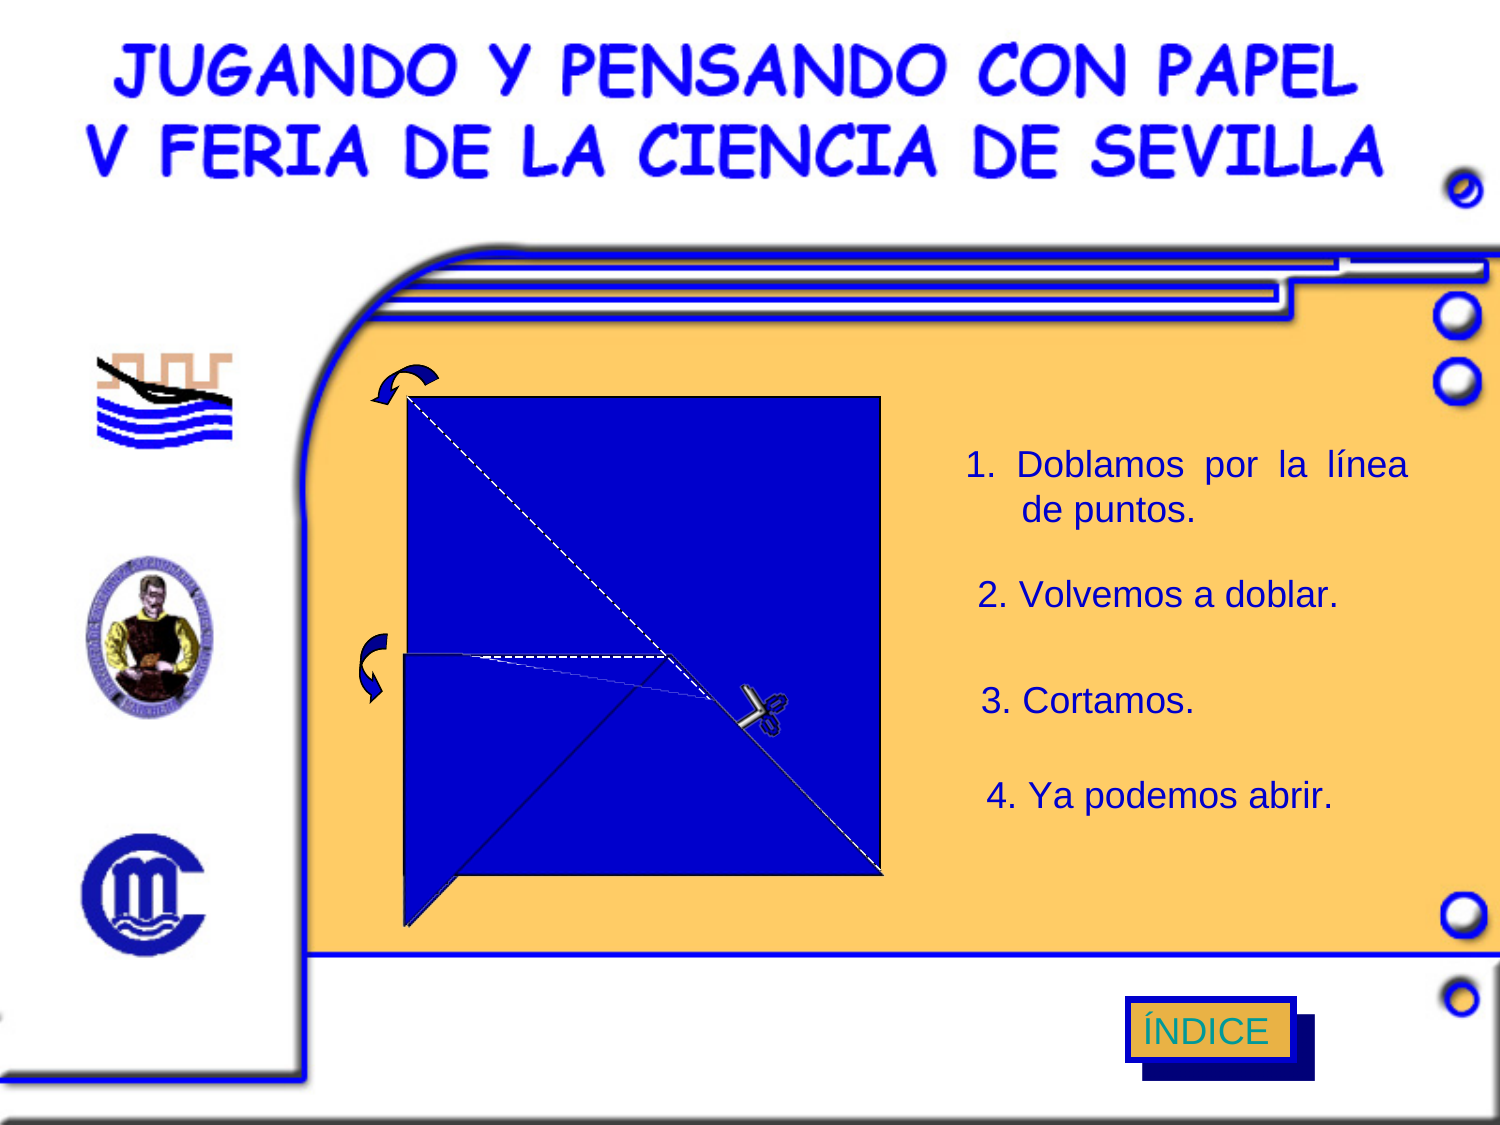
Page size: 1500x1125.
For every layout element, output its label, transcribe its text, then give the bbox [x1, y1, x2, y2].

text_box [407, 397, 881, 519]
text_box ÍNDICE [1128, 999, 1294, 1060]
text_box 3. Cortamos. [966, 668, 1262, 730]
text_box 2. Volvemos a doblar. [962, 562, 1365, 623]
text_box 4. Ya podemos abrir. [971, 763, 1374, 824]
text_box 1. Doblamos por la línea de puntos. [950, 432, 1424, 538]
picture [0, 0, 1500, 1125]
text_box [372, 365, 439, 405]
